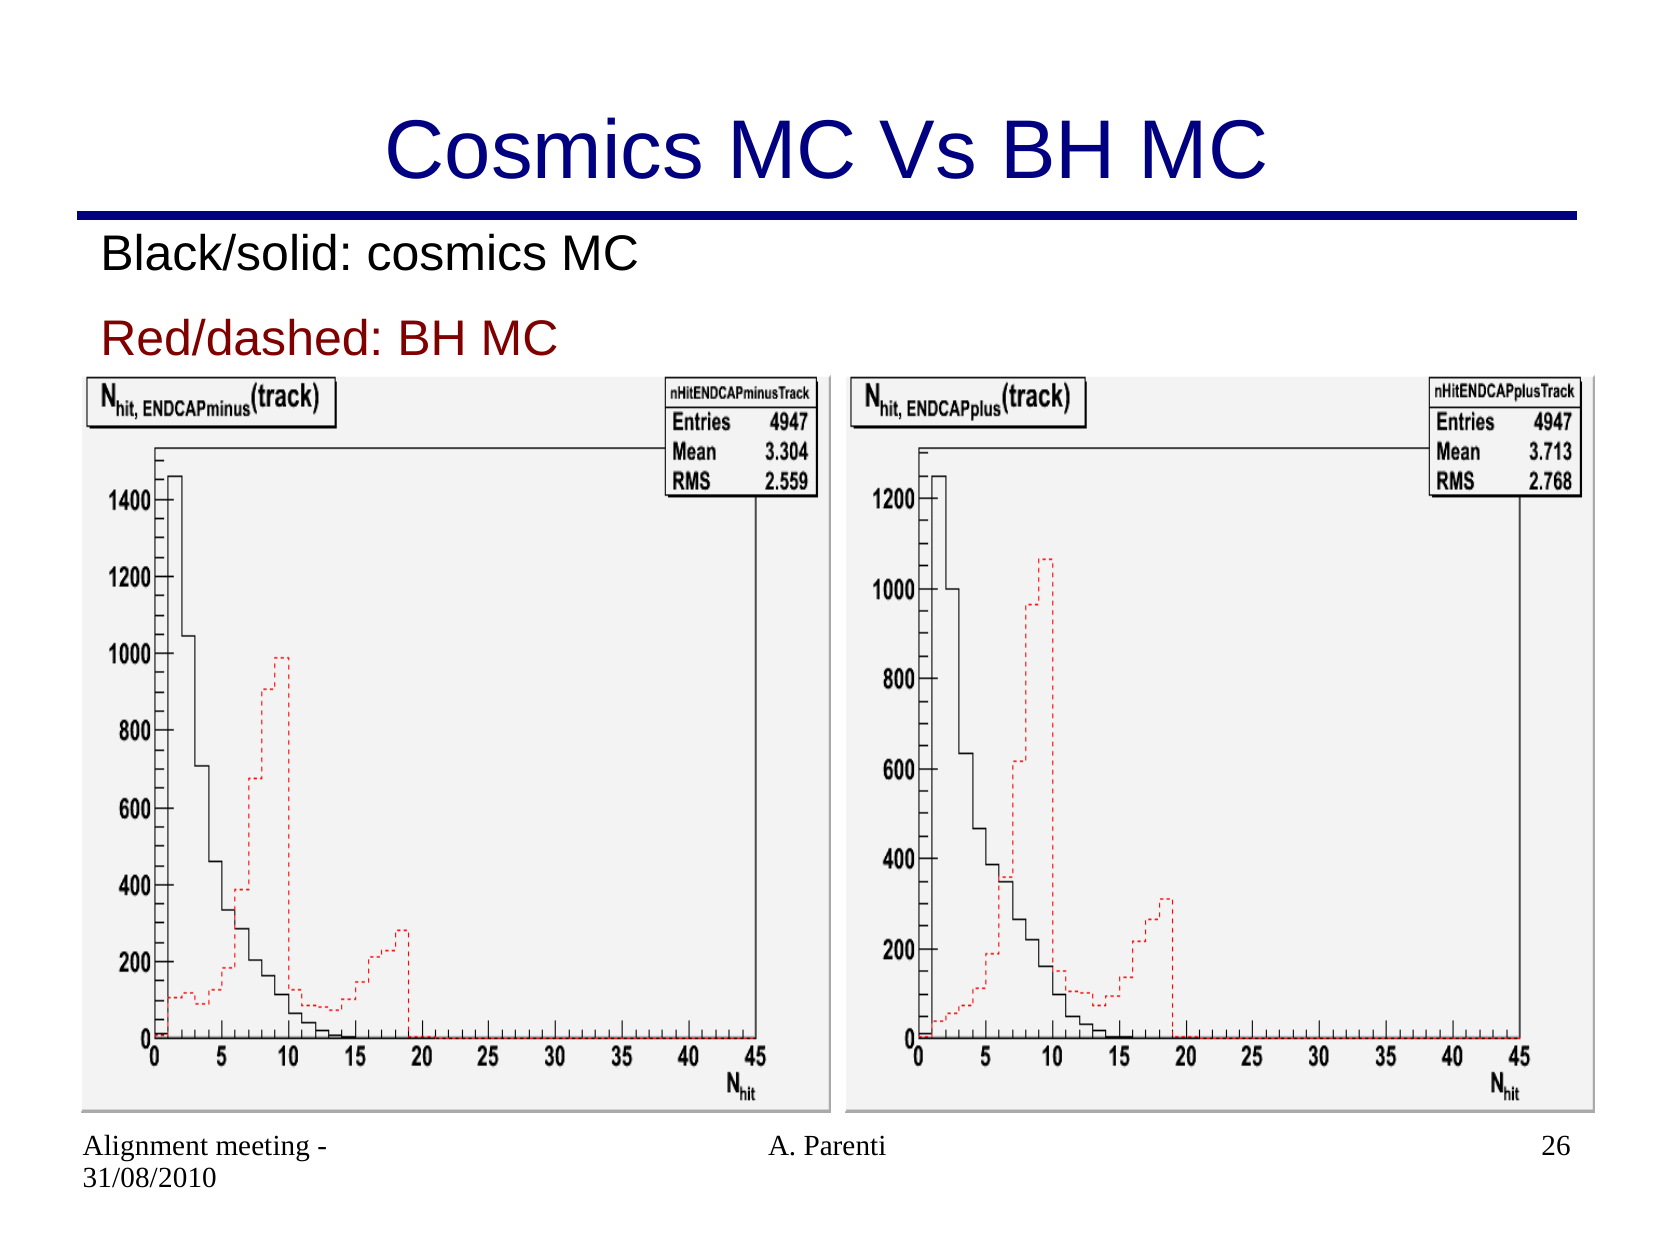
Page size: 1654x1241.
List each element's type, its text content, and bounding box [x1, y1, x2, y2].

picture [80, 374, 831, 1114]
picture [844, 374, 1595, 1114]
title Cosmics MC Vs BH MC [82, 75, 1571, 226]
list Black/solid: cosmics MC Red/dashed: BH MC [82, 225, 809, 374]
